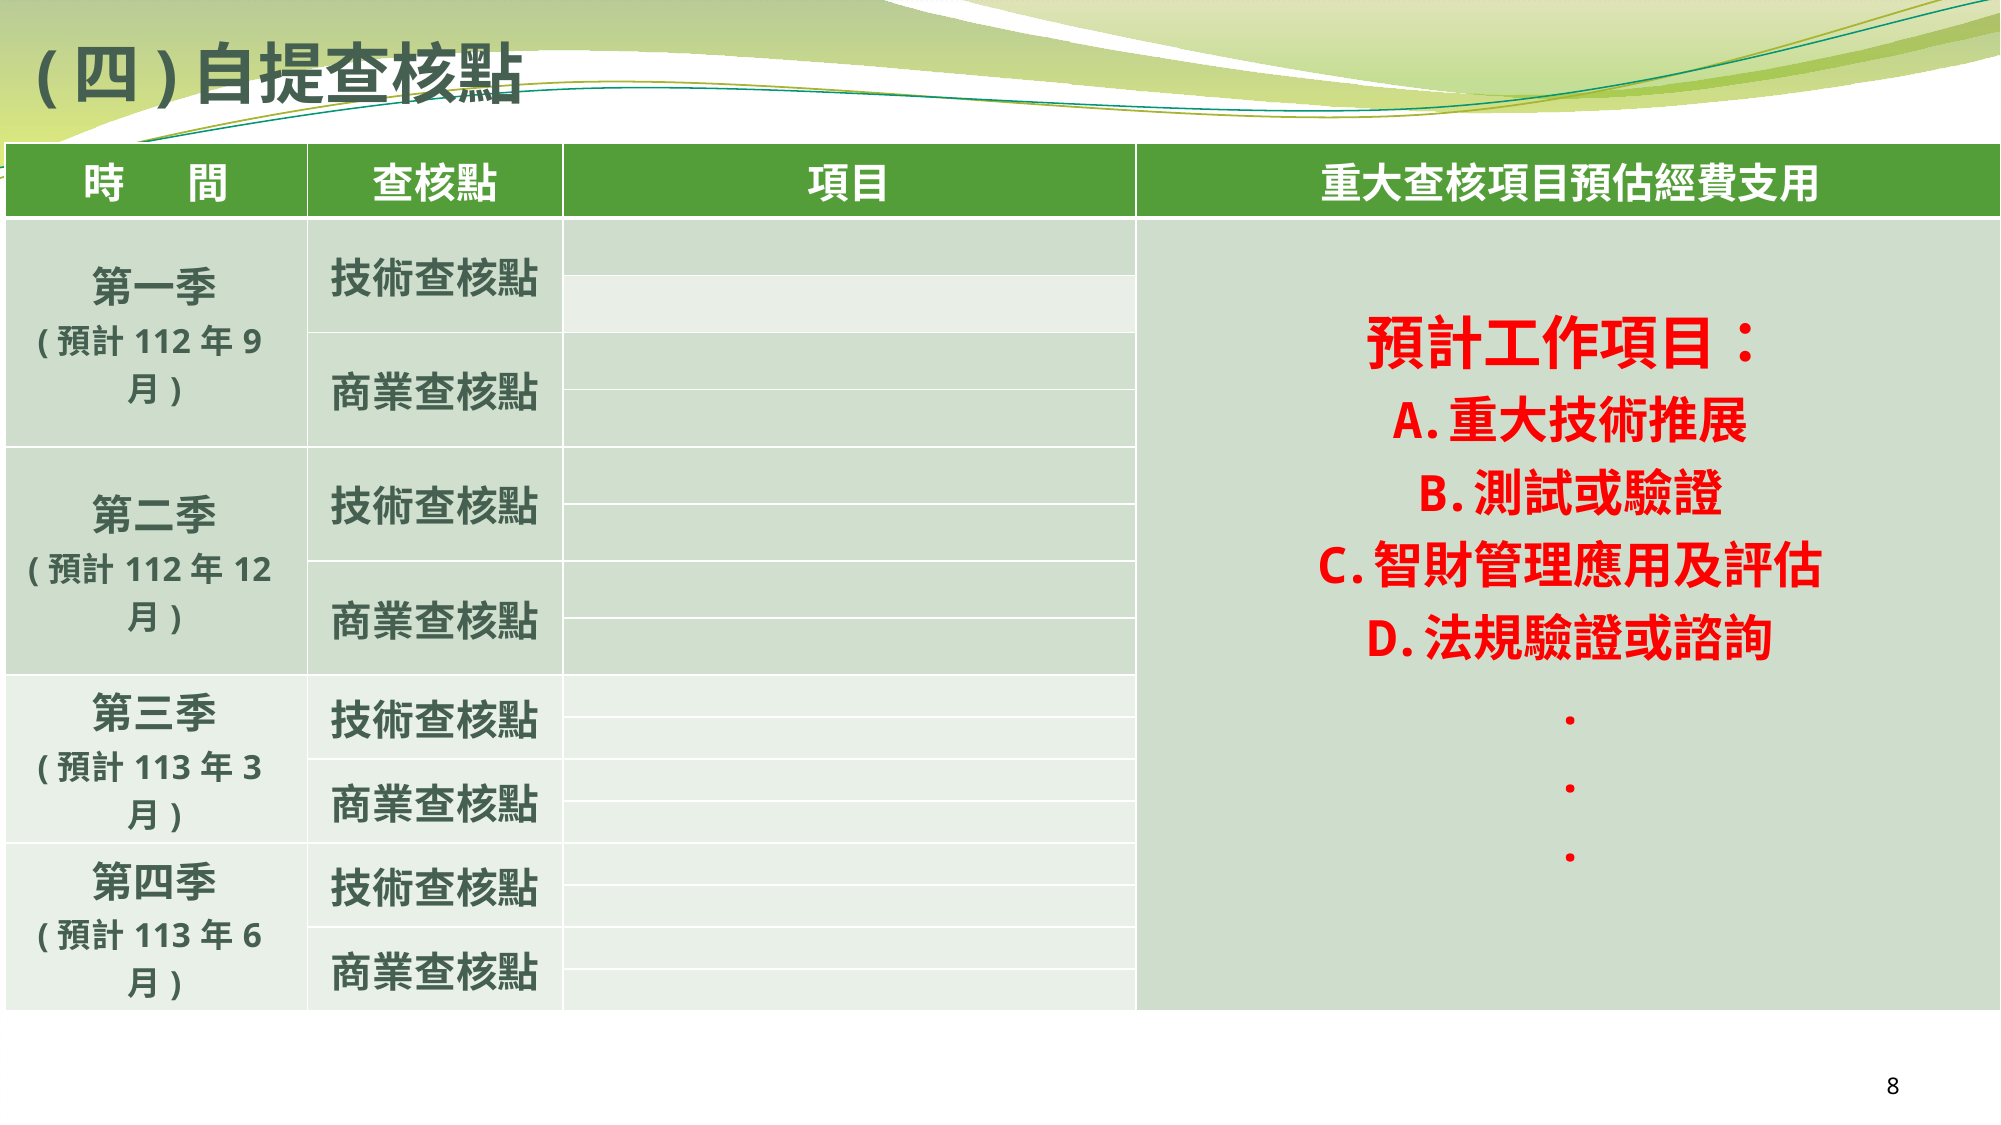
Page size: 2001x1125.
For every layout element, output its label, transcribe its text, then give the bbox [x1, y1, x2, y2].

table_cell [564, 676, 1135, 716]
table_cell [564, 928, 1135, 968]
table_cell 第三季 (預計113年3月) [6, 676, 307, 842]
table_cell 商業查核點 [308, 333, 562, 446]
table_cell [564, 802, 1135, 842]
table_cell 技術查核點 [308, 448, 562, 560]
table_cell 第一季 (預計112年9月) [6, 220, 307, 446]
table_cell [564, 844, 1135, 884]
table_cell [564, 333, 1135, 389]
table_cell [564, 448, 1135, 503]
table_header 重大查核項目預估經費支用 [1137, 144, 2000, 216]
table_cell [564, 220, 1135, 275]
table_cell [564, 505, 1135, 560]
table_header 查核點 [308, 144, 562, 216]
table_header 項目 [564, 144, 1135, 216]
table_header 時 間 [6, 144, 307, 216]
table_cell 商業查核點 [308, 760, 562, 842]
table_cell [564, 718, 1135, 758]
table_cell 技術查核點 [308, 676, 562, 758]
table_cell 第二季 (預計112年12月) [6, 448, 307, 674]
table_cell [564, 886, 1135, 926]
table_cell [564, 276, 1135, 332]
table_cell [564, 390, 1135, 446]
table_cell [564, 619, 1135, 674]
table_cell 商業查核點 [308, 562, 562, 674]
table_cell 預計工作項目： 重大技術推展 測試或驗證 智財管理應用及評估 法規驗證或諮詢 . . . [1137, 220, 2000, 1010]
table_cell 商業查核點 [308, 928, 562, 1010]
table_cell 技術查核點 [308, 220, 562, 332]
table_cell 技術查核點 [308, 844, 562, 926]
slide_number <編號> [1733, 1042, 1900, 1103]
table_cell [564, 760, 1135, 800]
table_cell 第四季 (預計113年6月) [6, 844, 307, 1010]
table_cell [564, 562, 1135, 617]
title (四)自提查核點 [36, 12, 1837, 118]
table_cell [564, 970, 1135, 1010]
